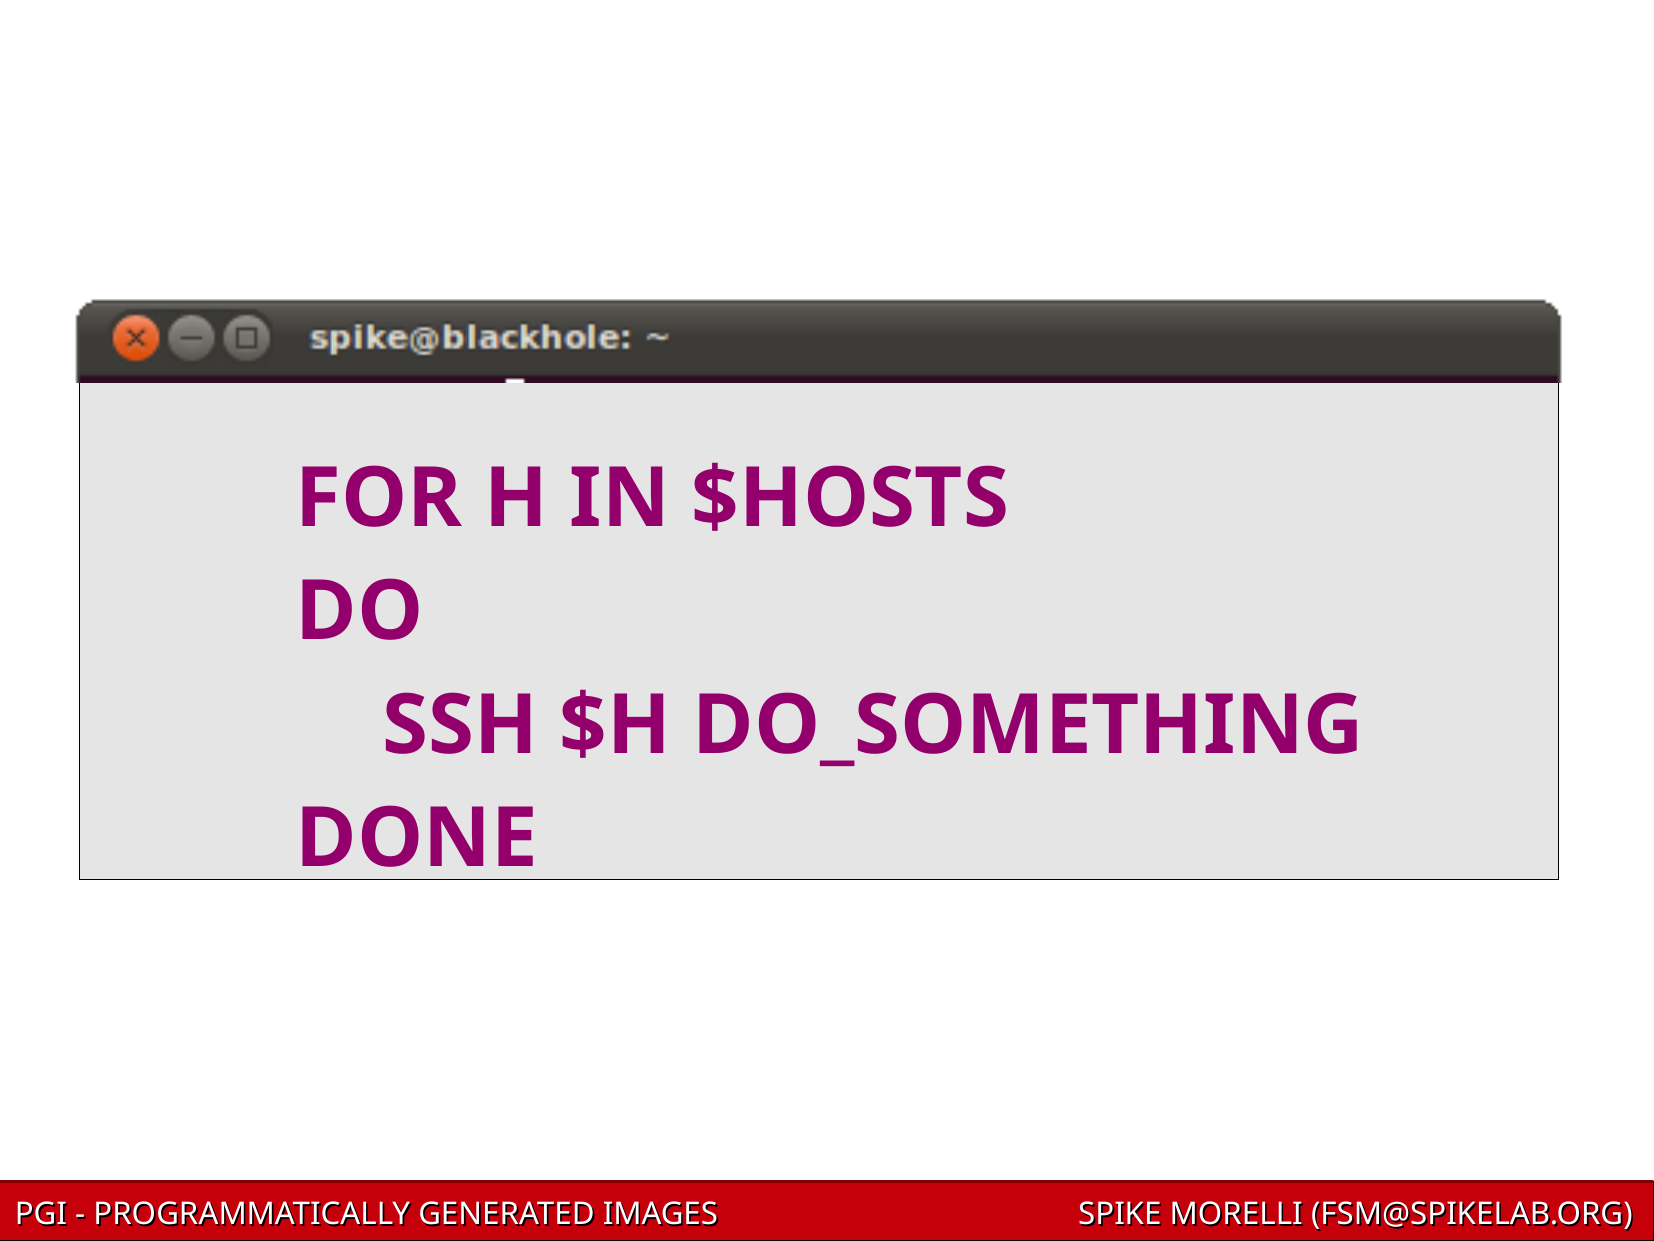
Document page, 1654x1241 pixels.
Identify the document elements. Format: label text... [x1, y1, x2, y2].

text_box [79, 383, 1559, 880]
text_box PGI - PROGRAMMATICALLY GENERATED IMAGES [0, 1184, 722, 1235]
text_box [0, 1183, 1654, 1241]
picture [59, 295, 1565, 383]
text_box SPIKE MORELLI (FSM@SPIKELAB.ORG) [1063, 1184, 1643, 1235]
text_box FOR H IN $HOSTS DO SSH $H DO_SOMETHING DONE [281, 429, 1387, 822]
